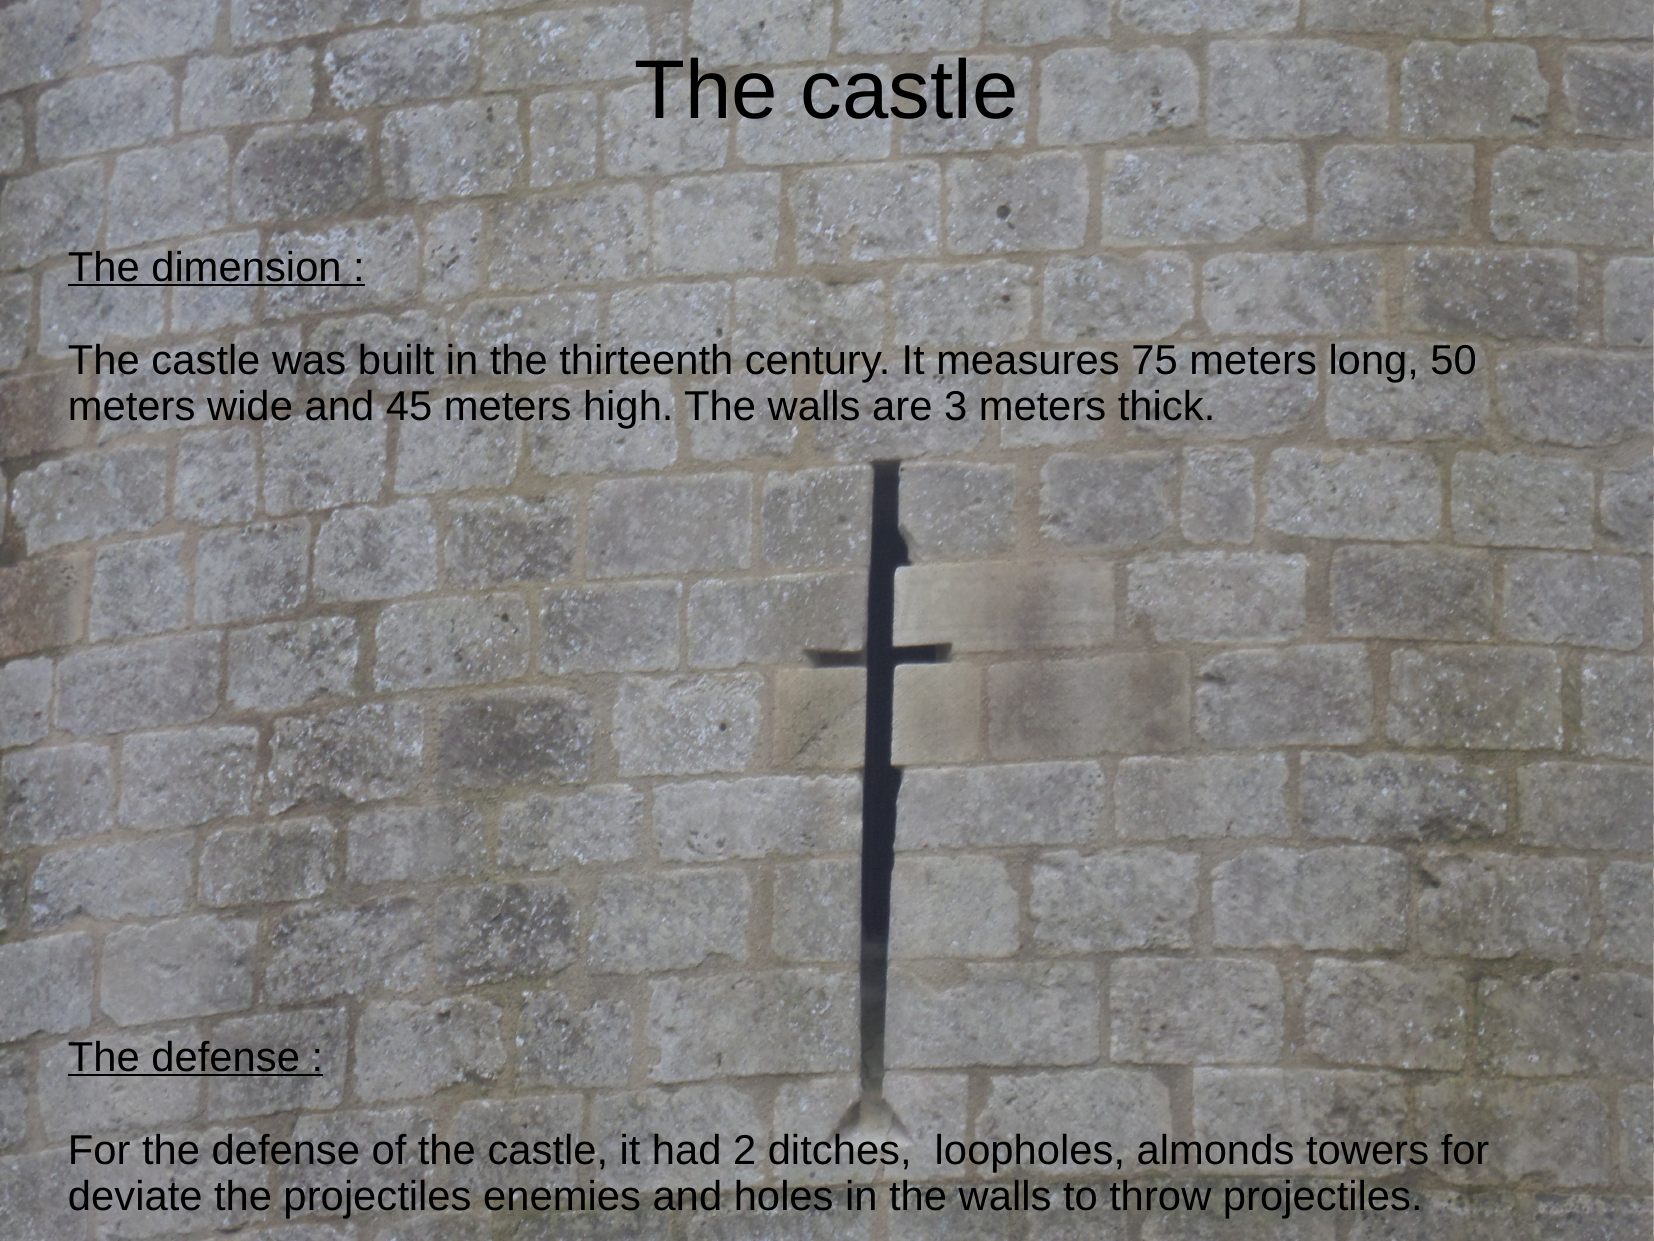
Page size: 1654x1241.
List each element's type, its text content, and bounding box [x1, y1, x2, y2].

picture [0, 0, 1654, 1241]
text_box The dimension : The castle was built in the thirteenth century. It measures 75 meters long, 50 meters wide and 45 meters high. The walls are 3 meters thick. The defense : For the defense of the castle, it had 2 ditches, loopholes, almonds towers for deviate the projectiles enemies and holes in the walls to throw projectiles. [53, 236, 1565, 1241]
text_box The castle [47, 35, 1607, 144]
